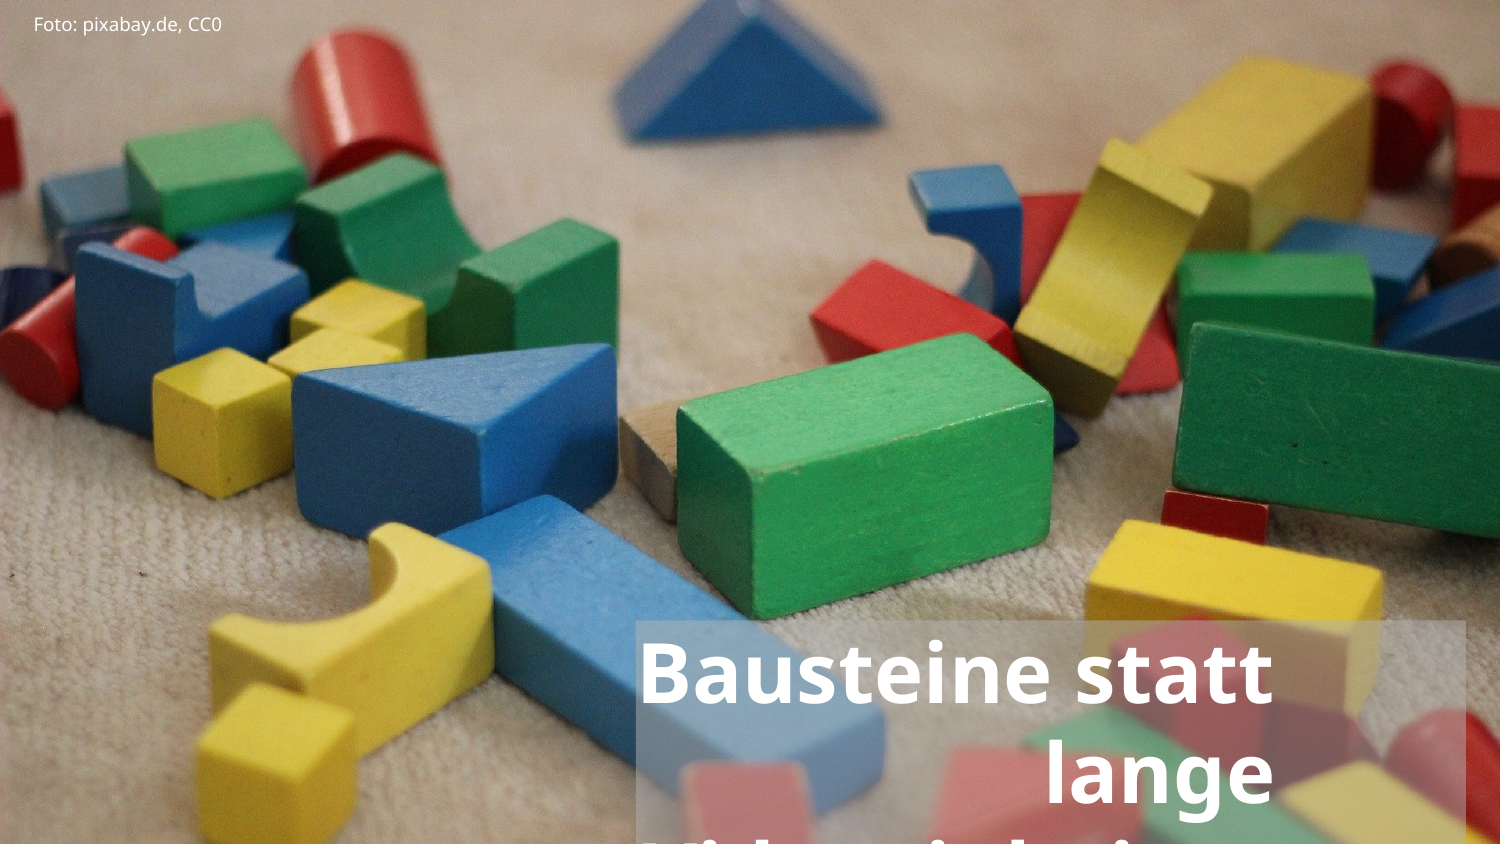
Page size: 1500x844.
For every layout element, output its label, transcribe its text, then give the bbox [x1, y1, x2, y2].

picture [0, 0, 1500, 844]
text_box Bausteine statt lange Videoeinheiten [635, 620, 1466, 823]
text_box Foto: pixabay.de, CC0 [22, 7, 337, 42]
